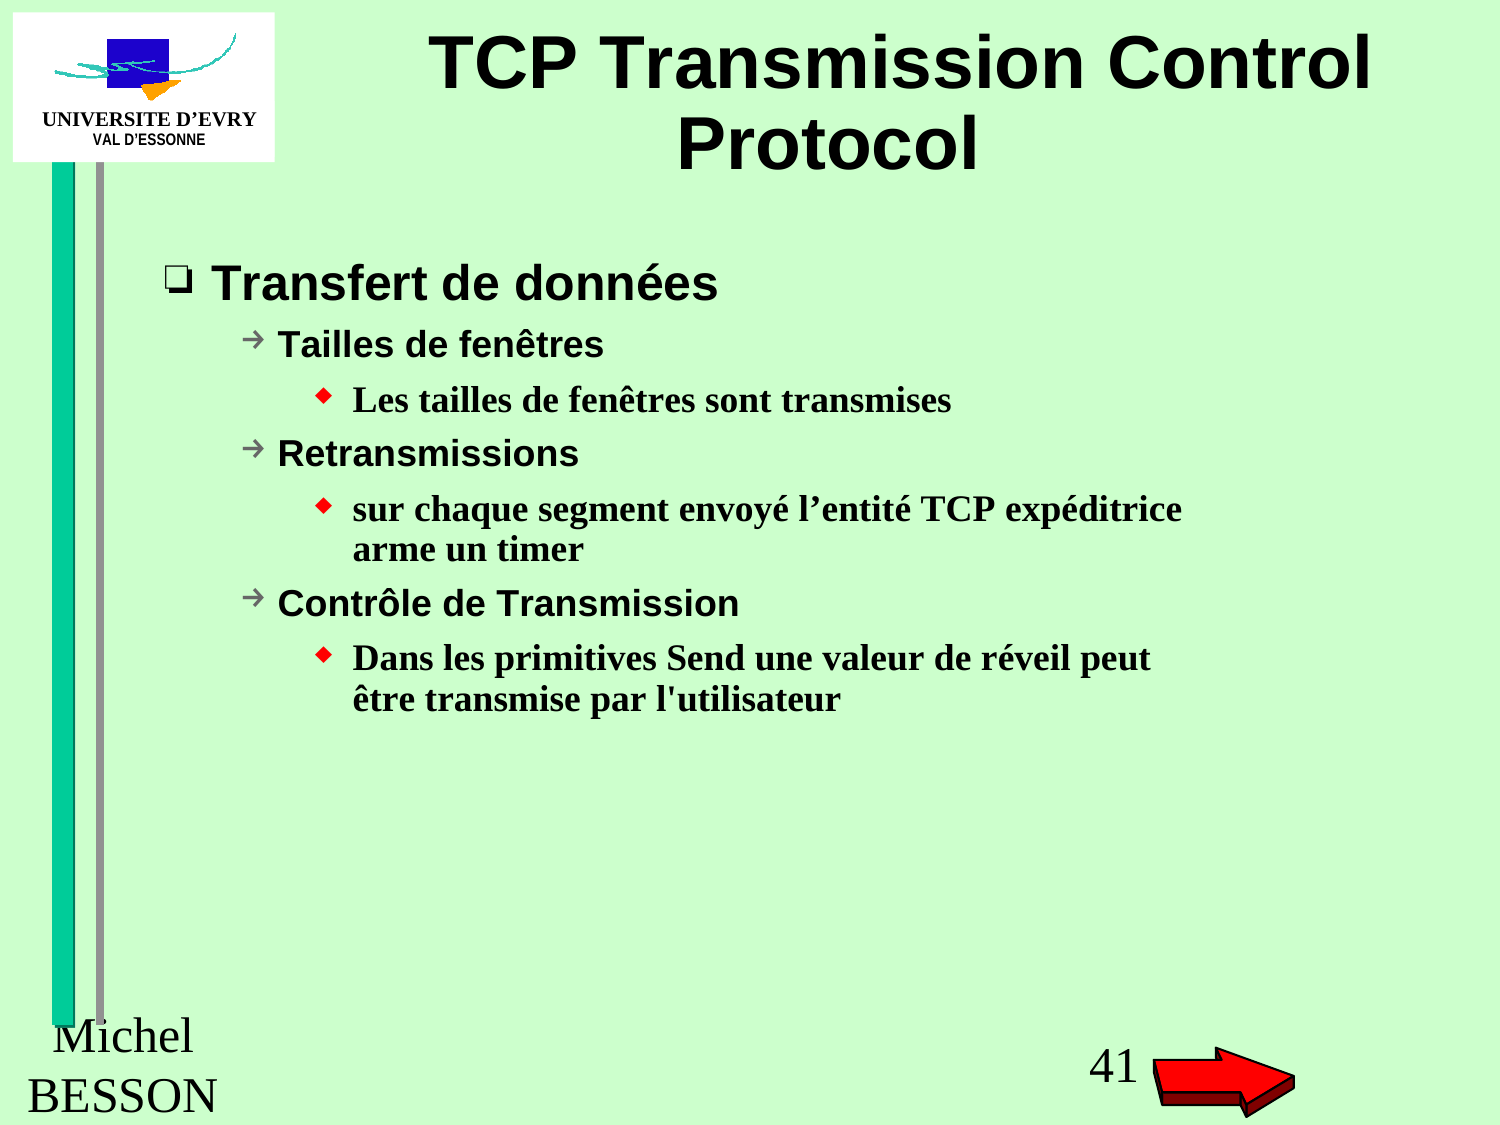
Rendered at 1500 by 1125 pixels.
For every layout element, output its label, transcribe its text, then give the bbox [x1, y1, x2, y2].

picture [24, 21, 263, 101]
title TCP Transmission Control Protocol [312, 16, 1491, 194]
text_box [1153, 1047, 1294, 1117]
list Transfert de données Tailles de fenêtres Les tailles de fenêtres sont transmises Retransmissions sur chaque segment envoyé l’entité TCP expéditrice arme un timer Contrôle de Transmission Dans les primitives Send une valeur de réveil peut être transmise par l'utilisateur [150, 249, 1220, 728]
